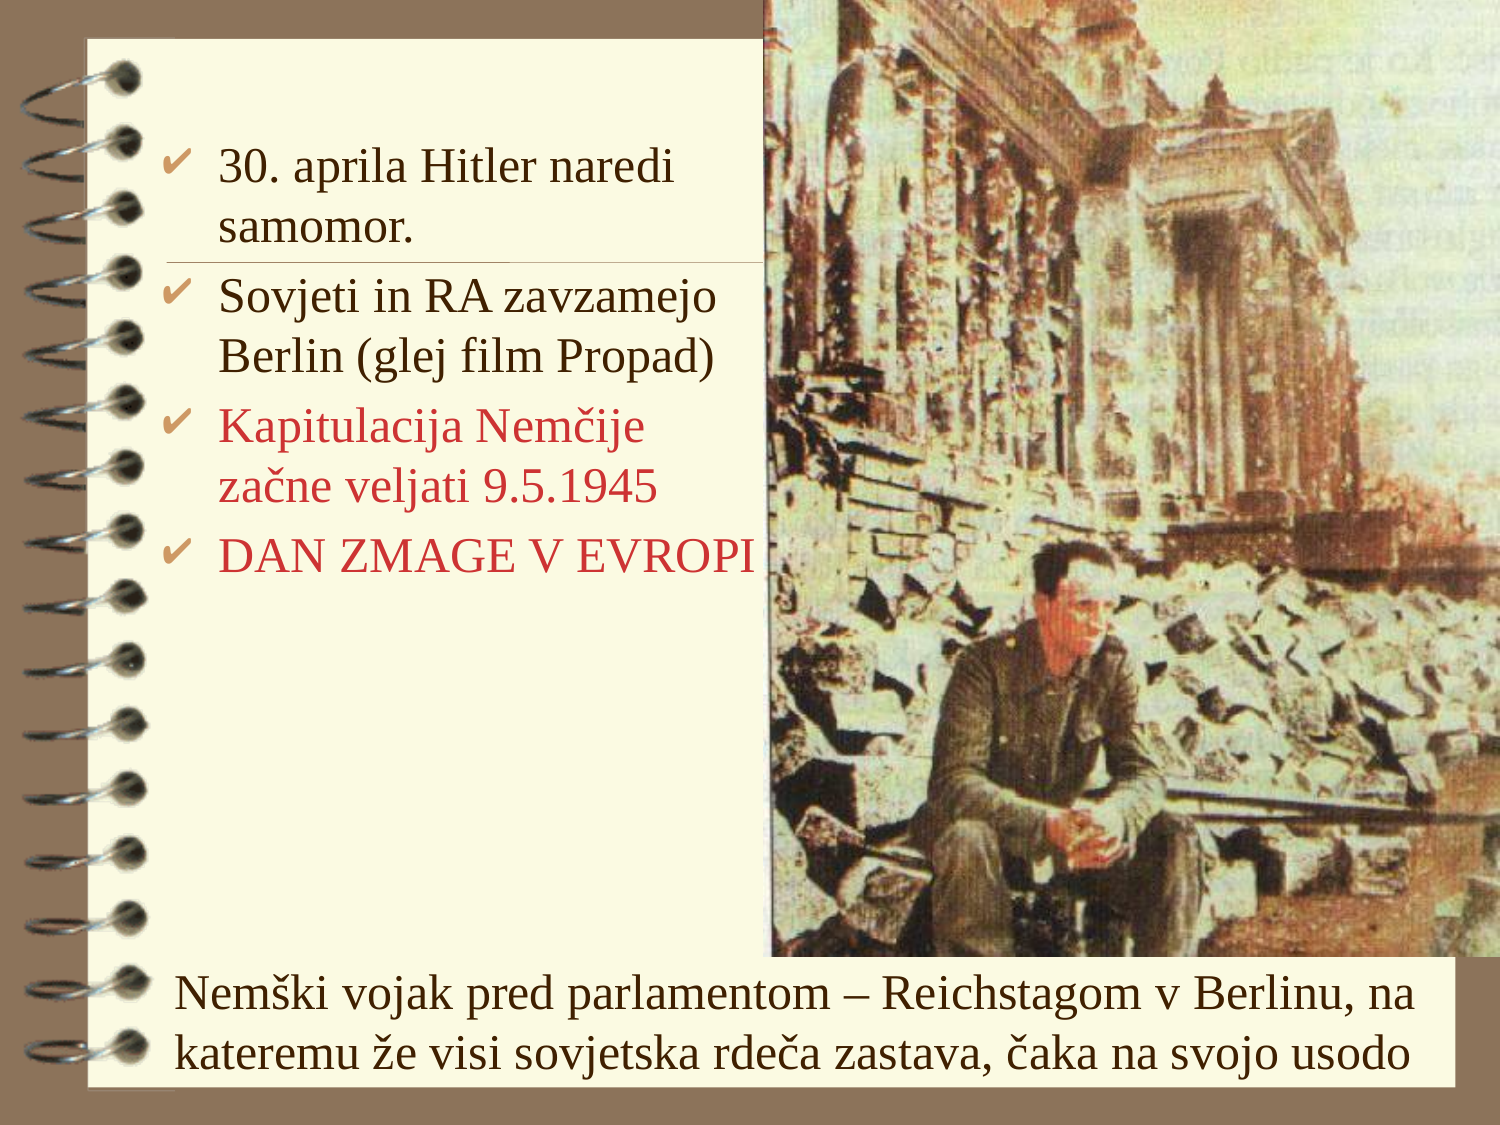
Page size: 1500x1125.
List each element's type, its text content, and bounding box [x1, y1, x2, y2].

picture [763, 0, 1500, 957]
picture [0, 0, 175, 1125]
list 30. aprila Hitler naredi samomor. Sovjeti in RA zavzamejo Berlin (glej film Propad) Kapitulacija Nemčije začne veljati 9.5.1945 DAN ZMAGE V EVROPI [147, 125, 763, 740]
text_box Nemški vojak pred parlamentom – Reichstagom v Berlinu, na kateremu že visi sovjetska rdeča zastava, čaka na svojo usodo [159, 952, 1447, 1088]
